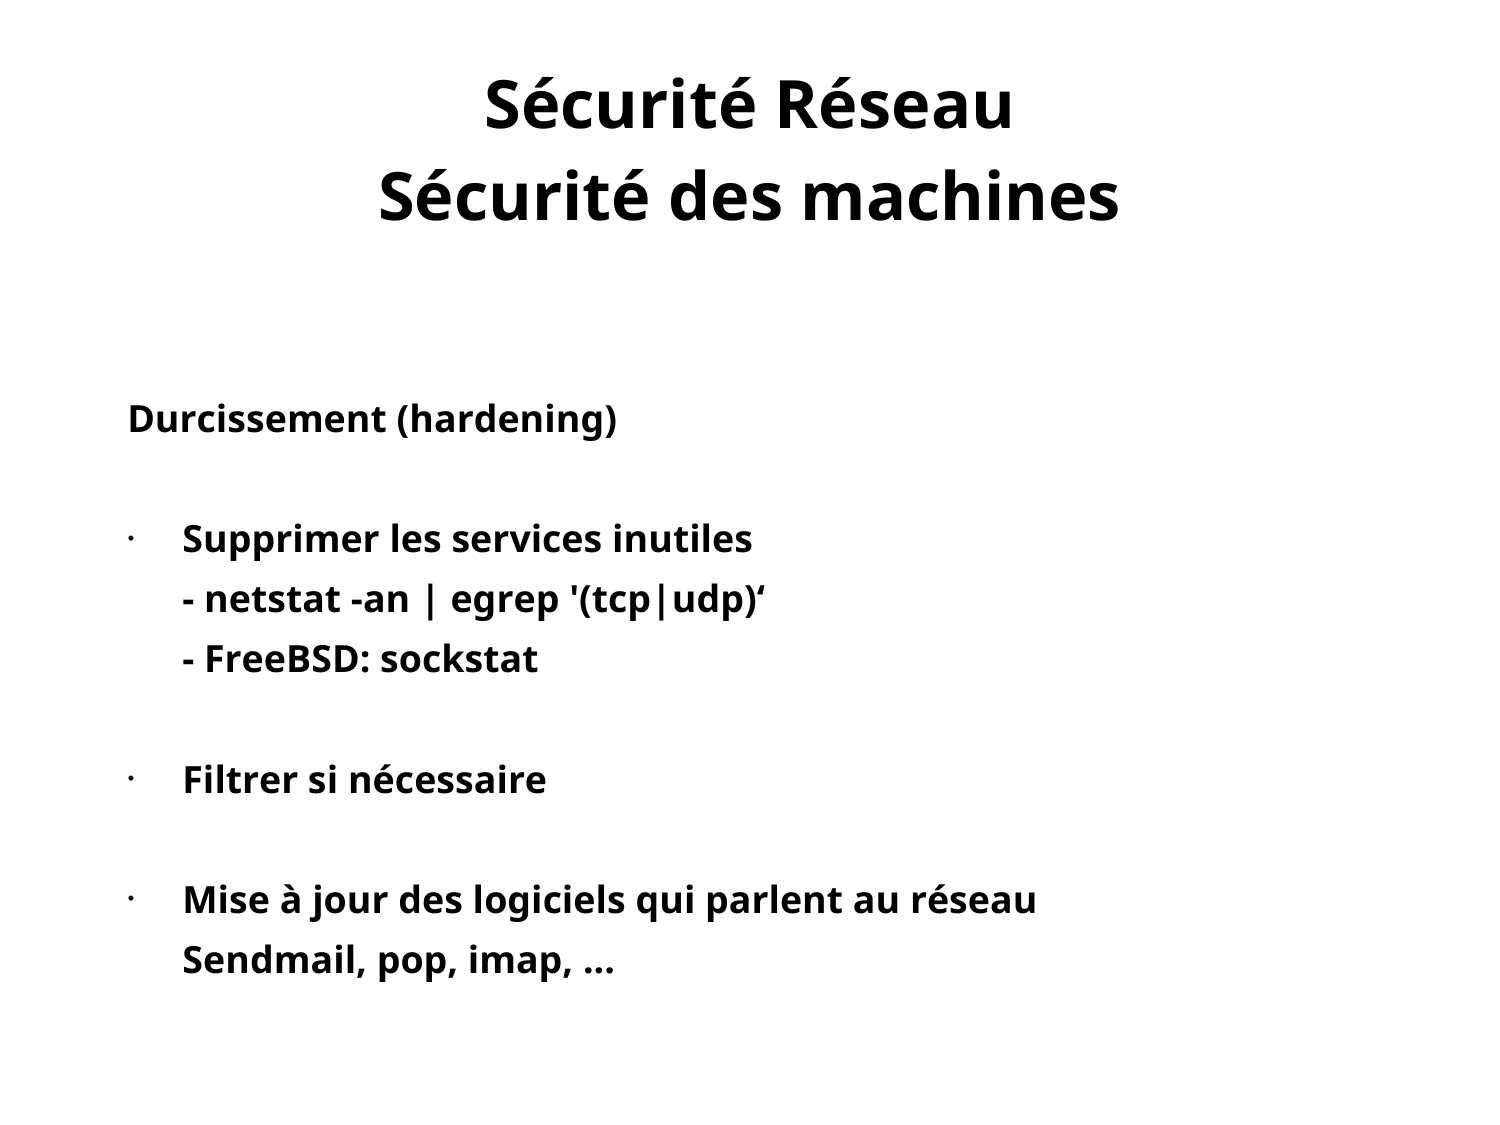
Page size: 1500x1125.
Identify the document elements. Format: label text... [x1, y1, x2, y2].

list Durcissement (hardening) Supprimer les services inutiles - netstat -an | egrep '(tcp|udp)‘ - FreeBSD: sockstat Filtrer si nécessaire Mise à jour des logiciels qui parlent au réseau Sendmail, pop, imap, ... [112, 324, 1388, 1001]
title Sécurité Réseau Sécurité des machines [112, 44, 1388, 324]
